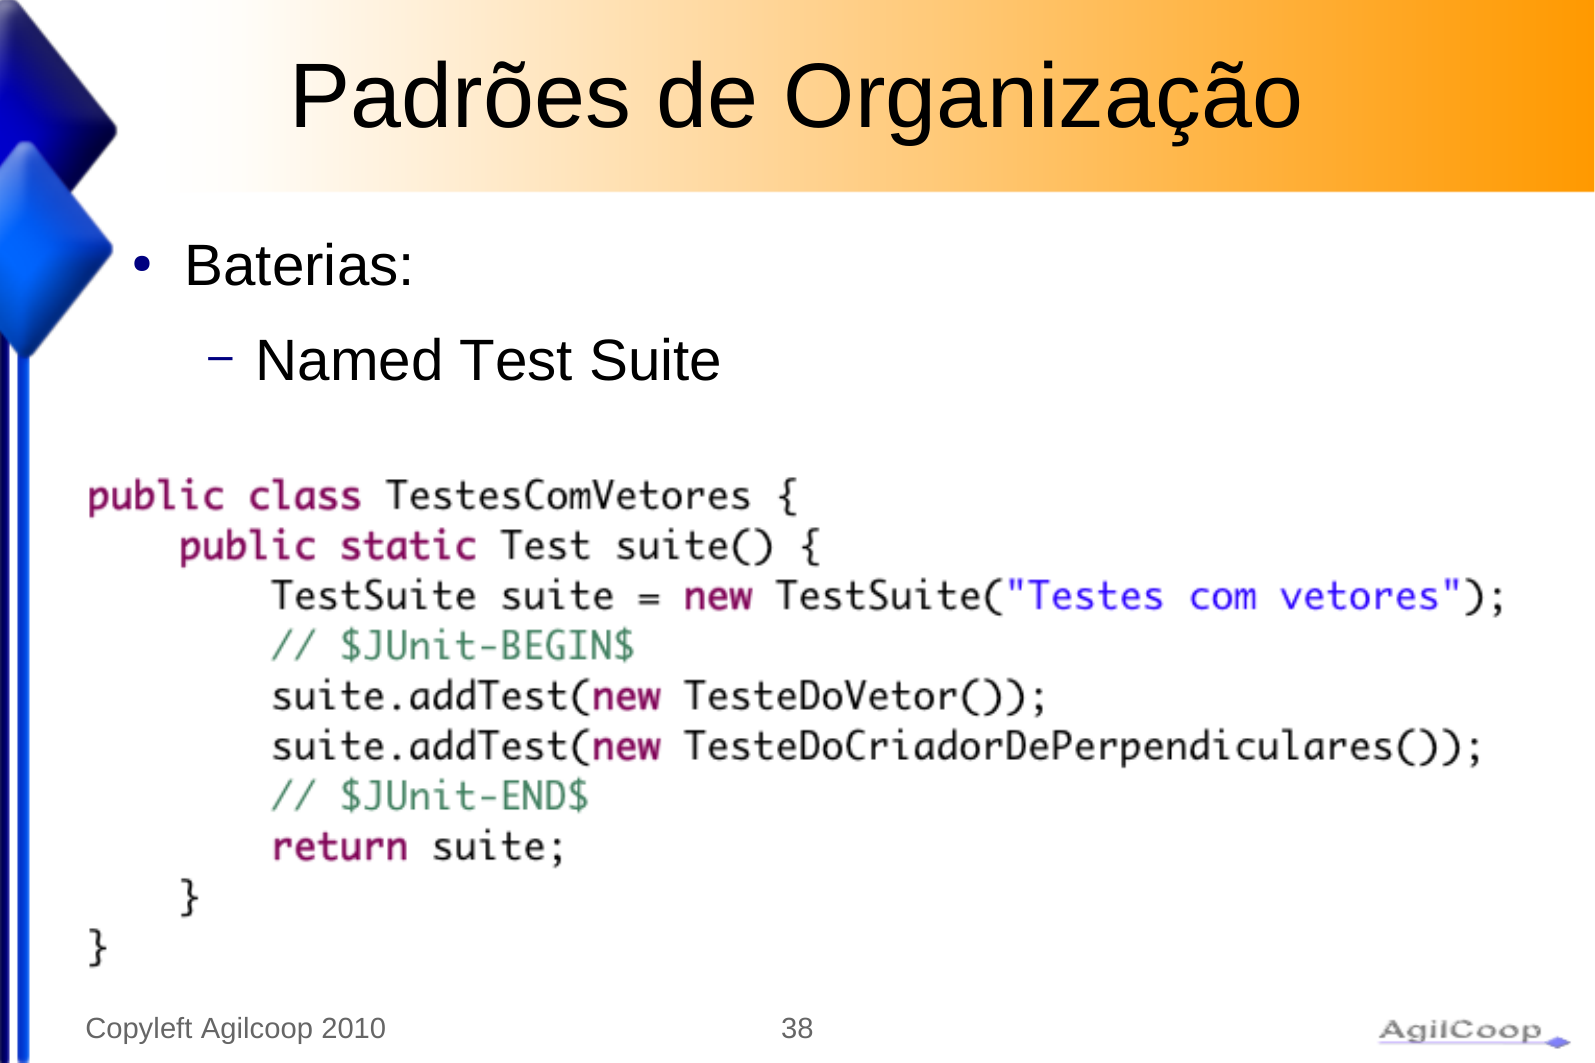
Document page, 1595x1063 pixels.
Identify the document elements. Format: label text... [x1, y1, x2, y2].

list Baterias: Named Test Suite [113, 232, 1549, 962]
title Padrões de Organização [79, 6, 1515, 185]
picture [0, 0, 1595, 1063]
